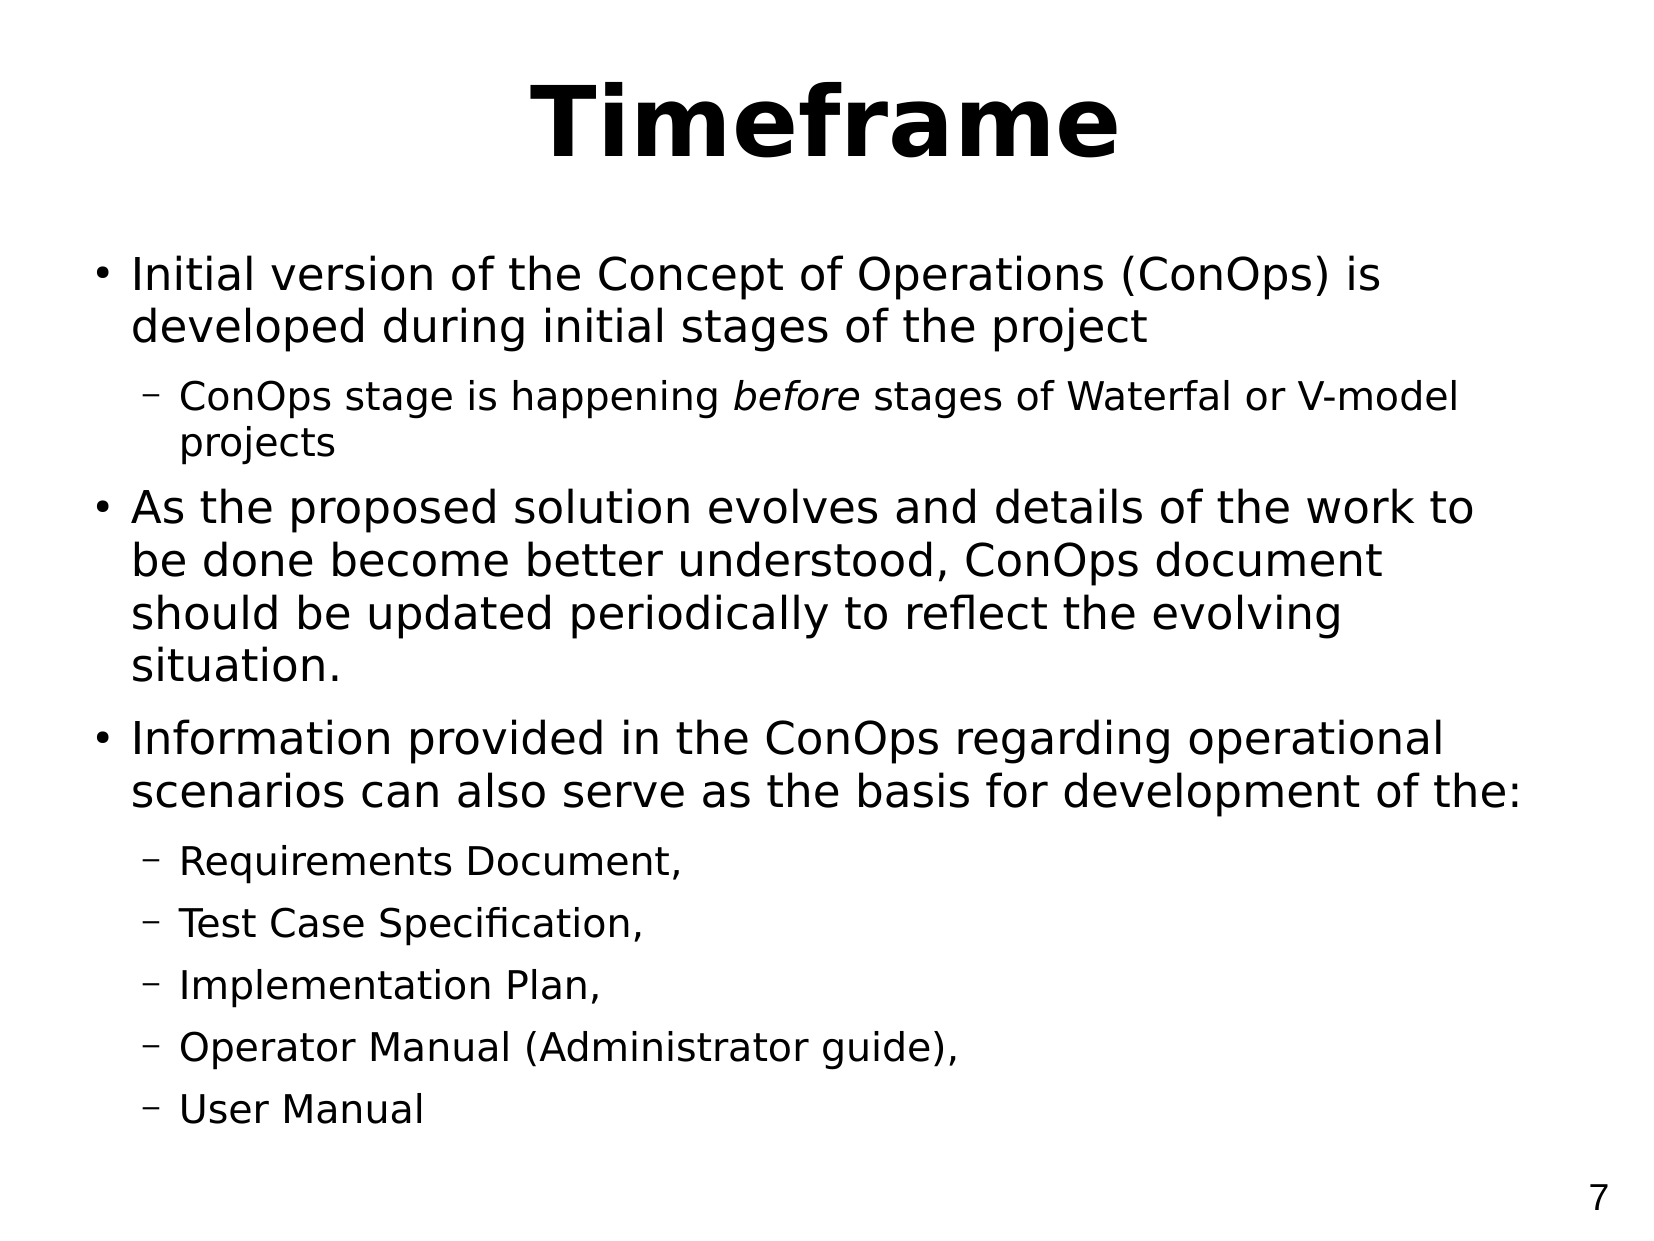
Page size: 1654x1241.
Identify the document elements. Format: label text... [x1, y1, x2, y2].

title Timeframe [82, 49, 1571, 196]
list Initial version of the Concept of Operations (ConOps) is developed during initial stages of the project ConOps stage is happening before stages of Waterfal or V-model projects As the proposed solution evolves and details of the work to be done become better understood, ConOps document should be updated periodically to reflect the evolving situation. Information provided in the ConOps regarding operational scenarios can also serve as the basis for development of the: Requirements Document, Test Case Specification, Implementation Plan, Operator Manual (Administrator guide), User Manual [82, 248, 1538, 1186]
